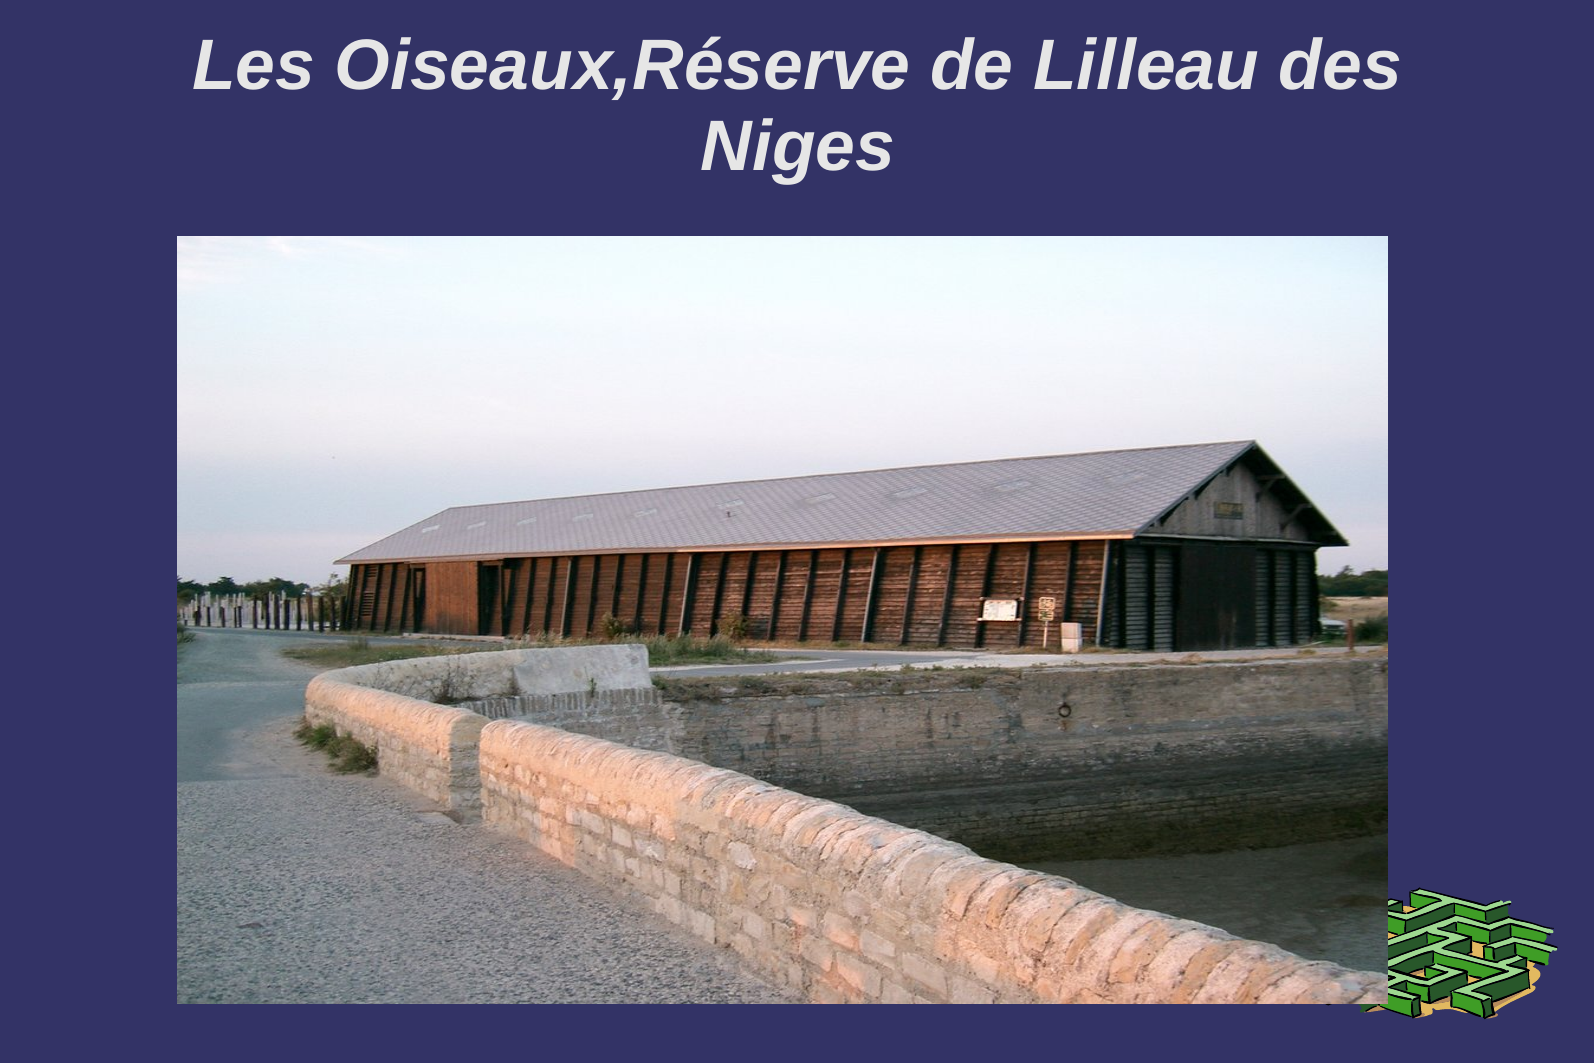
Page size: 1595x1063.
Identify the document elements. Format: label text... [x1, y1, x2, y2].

subtitle Titre [1388, 312, 1514, 983]
picture [177, 236, 1388, 1004]
title Les Oiseaux,Réserve de Lilleau des Niges [117, 16, 1479, 194]
subtitle Titre [172, 312, 177, 983]
